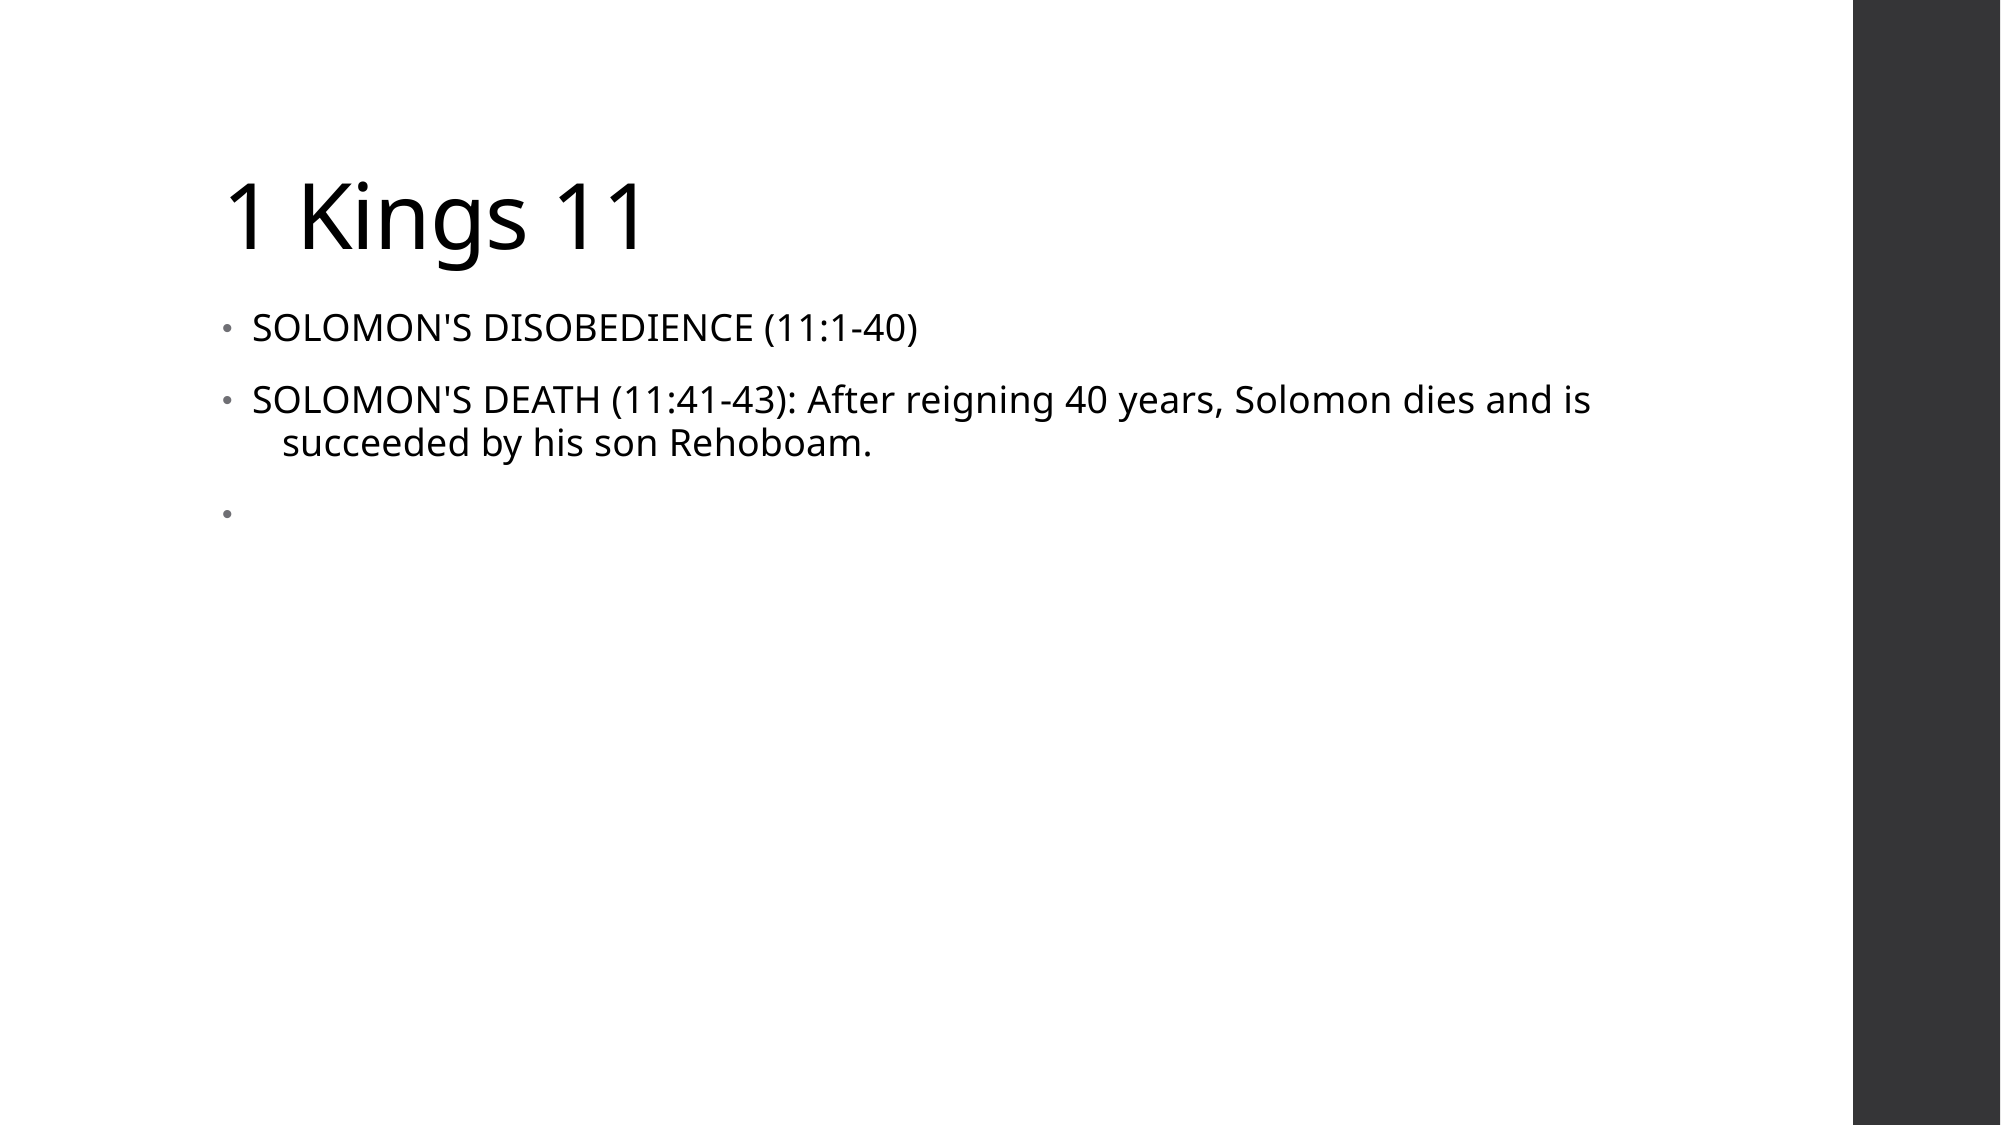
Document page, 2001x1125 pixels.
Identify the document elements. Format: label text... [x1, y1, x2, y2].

title 1 Kings 11 [206, 60, 1797, 278]
list SOLOMON'S DISOBEDIENCE (11:1-40) SOLOMON'S DEATH (11:41-43): After reigning 40 years, Solomon dies and is succeeded by his son Rehoboam. [206, 299, 1617, 1014]
